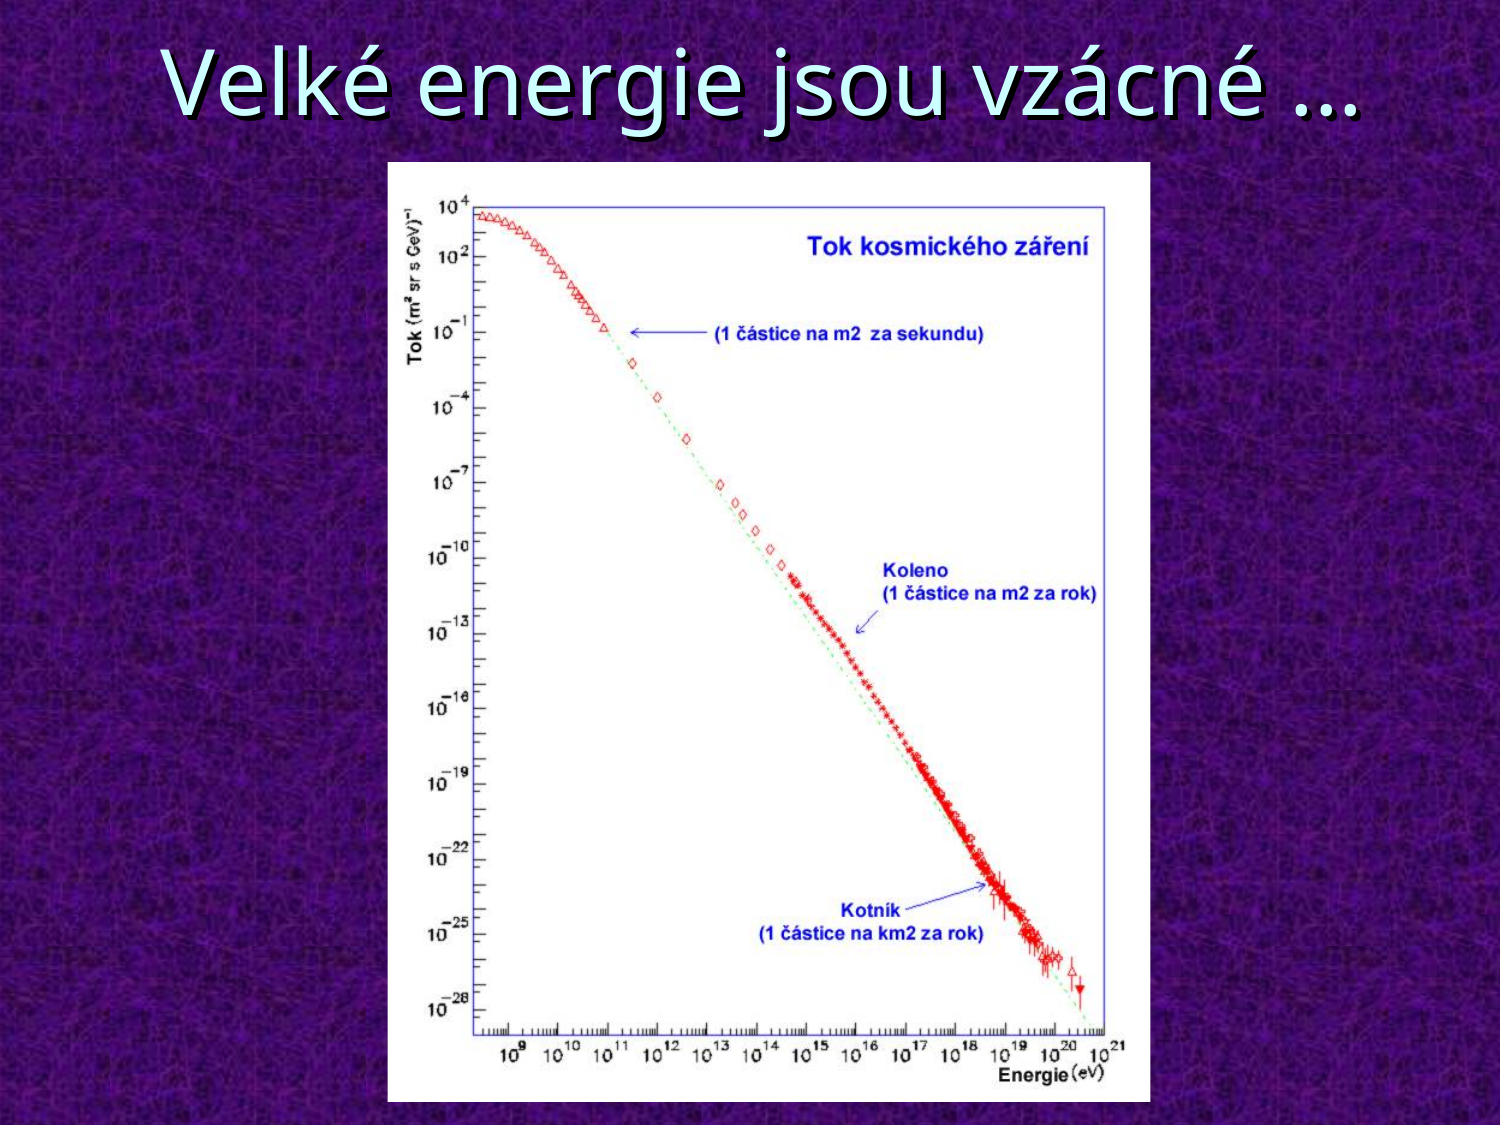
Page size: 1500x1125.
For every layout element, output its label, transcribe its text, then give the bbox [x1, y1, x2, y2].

title Velké energie jsou vzácné ... [125, 0, 1401, 150]
picture [0, 0, 1500, 1125]
